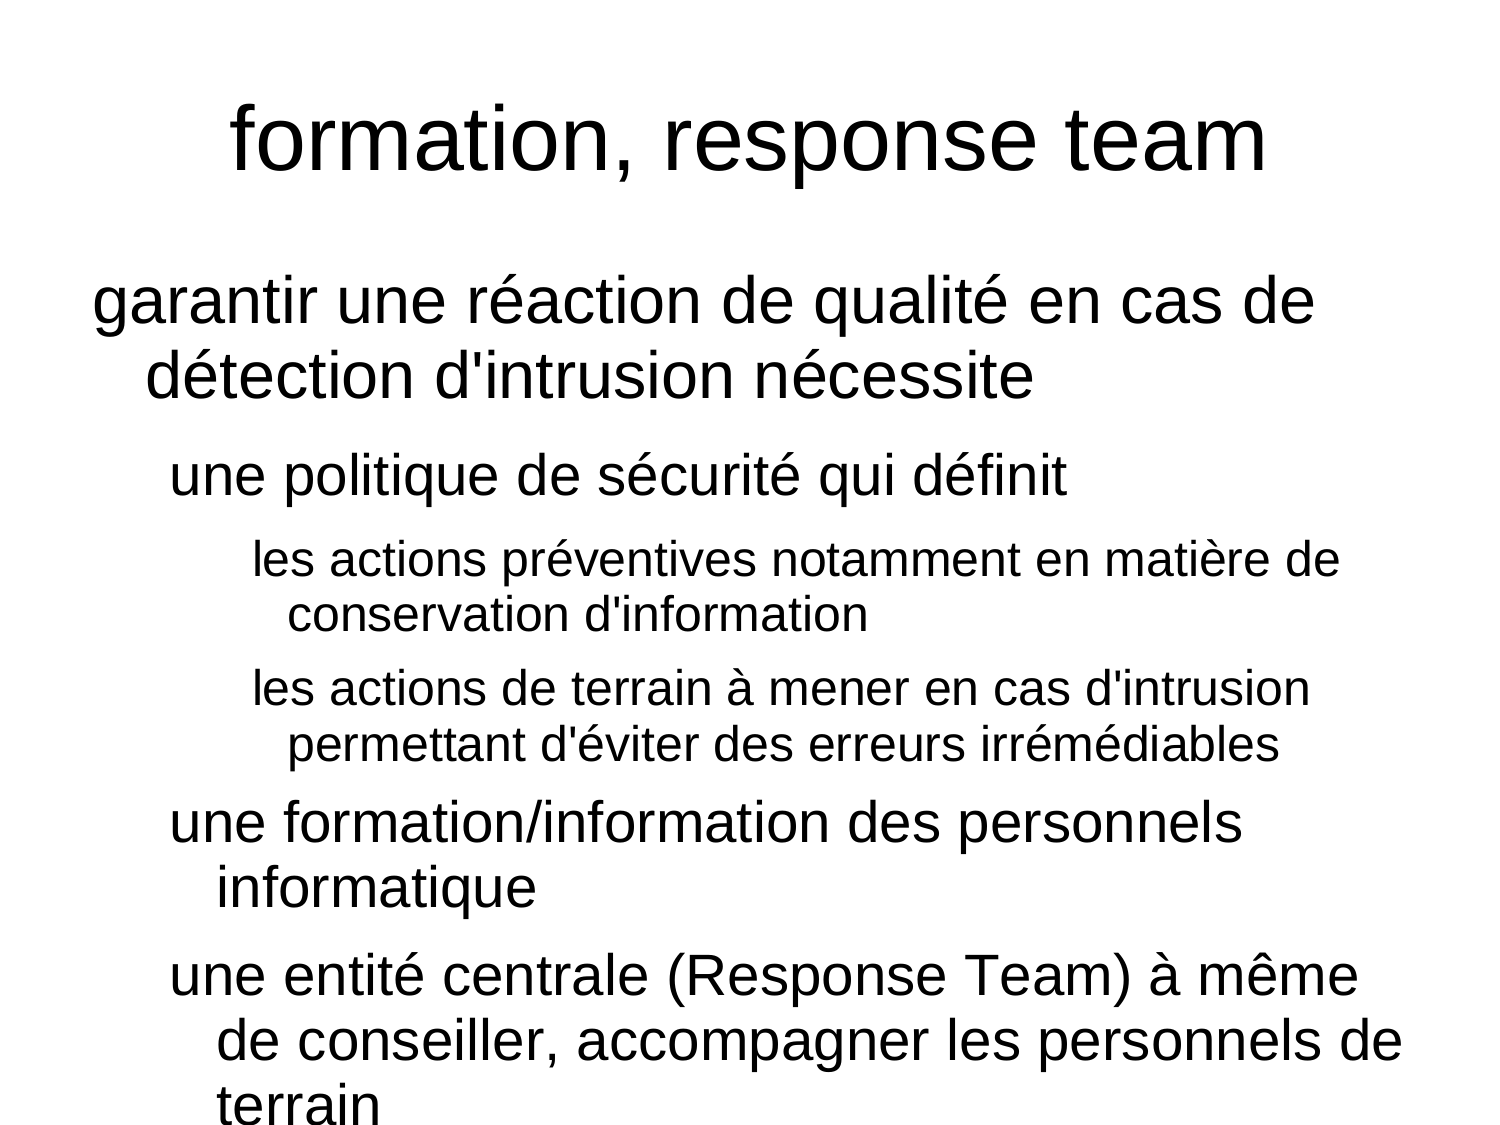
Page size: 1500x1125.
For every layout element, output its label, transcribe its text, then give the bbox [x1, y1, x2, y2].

title formation, response team [75, 44, 1425, 233]
list garantir une réaction de qualité en cas de détection d'intrusion nécessite une politique de sécurité qui définit les actions préventives notamment en matière de conservation d'information les actions de terrain à mener en cas d'intrusion permettant d'éviter des erreurs irrémédiables une formation/information des personnels informatique une entité centrale (Response Team) à même de conseiller, accompagner les personnels de terrain [75, 263, 1425, 1125]
